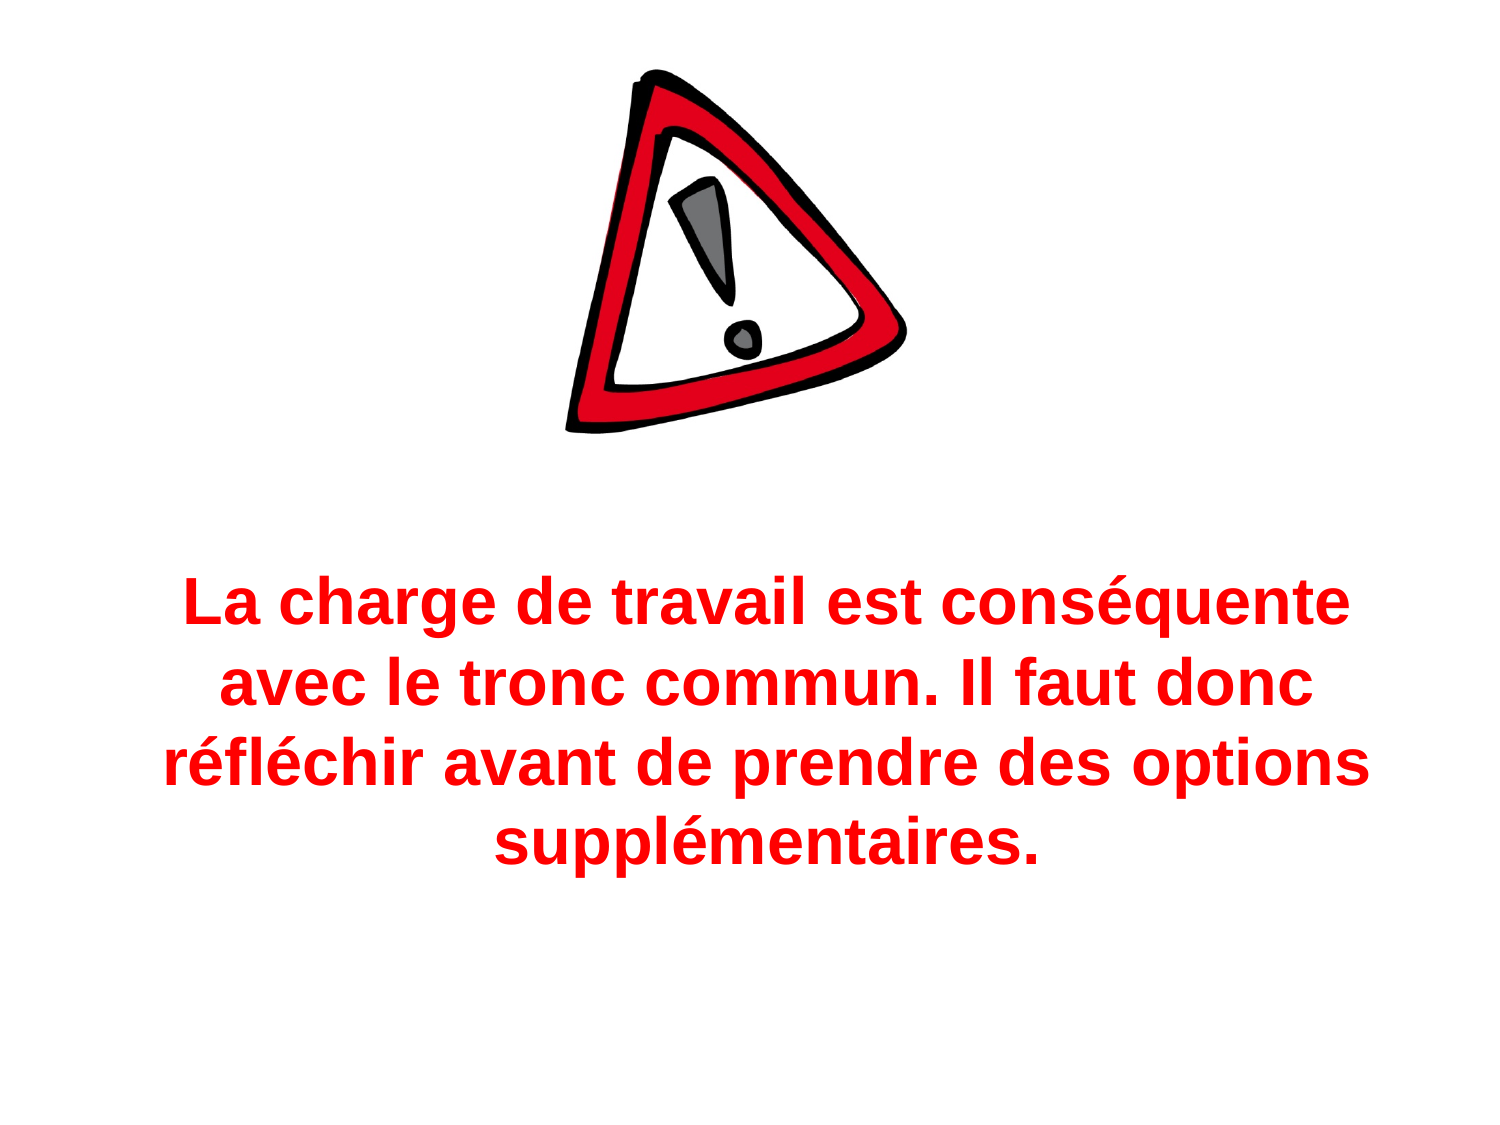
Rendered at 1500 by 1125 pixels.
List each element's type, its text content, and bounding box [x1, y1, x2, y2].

text_box La charge de travail est conséquente avec le tronc commun. Il faut donc réfléchir avant de prendre des options supplémentaires. [135, 550, 1400, 887]
picture [537, 34, 951, 471]
